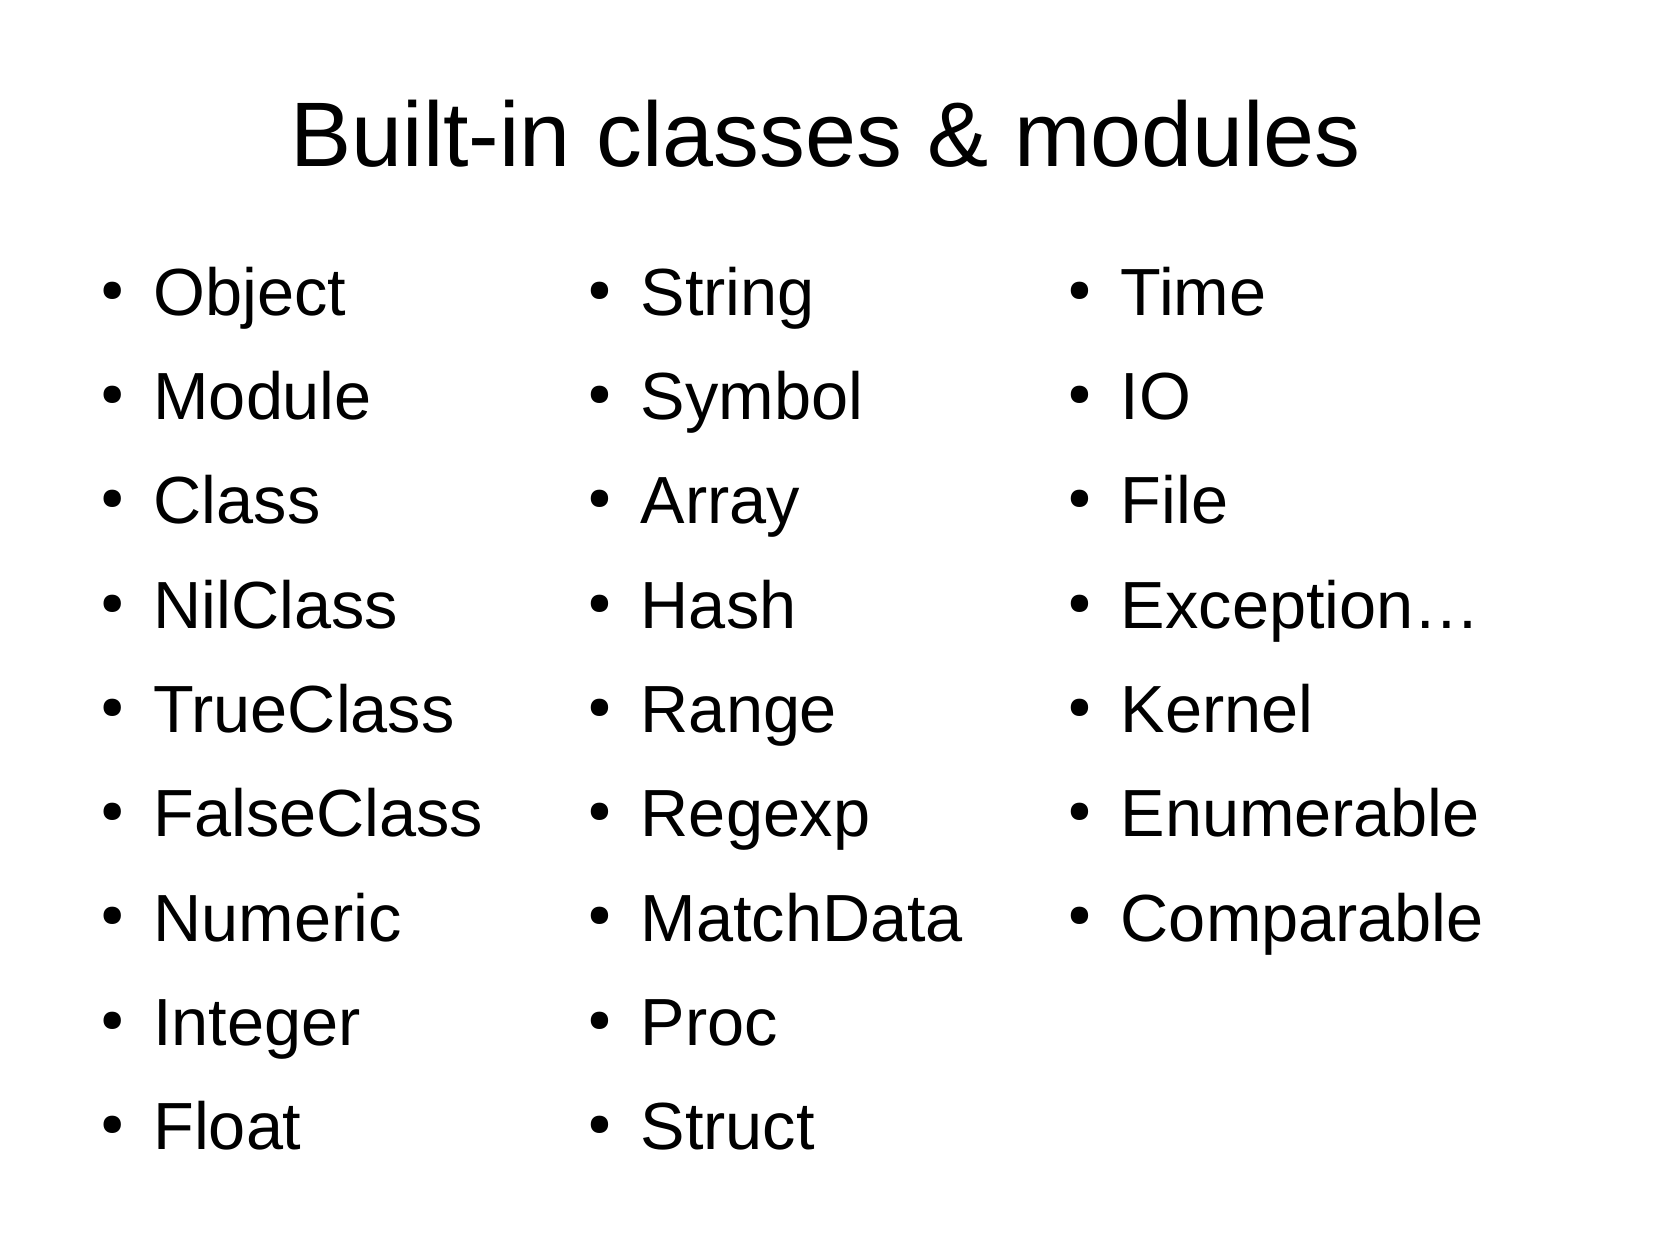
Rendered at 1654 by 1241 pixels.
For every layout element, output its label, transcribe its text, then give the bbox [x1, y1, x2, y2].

list Time IO File Exception… Kernel Enumerable Comparable [1050, 254, 1508, 1180]
list String Symbol Array Hash Range Regexp MatchData Proc Struct [570, 254, 1028, 1180]
list Object Module Class NilClass TrueClass FalseClass Numeric Integer Float [82, 254, 541, 1180]
title Built-in classes & modules [82, 31, 1571, 239]
